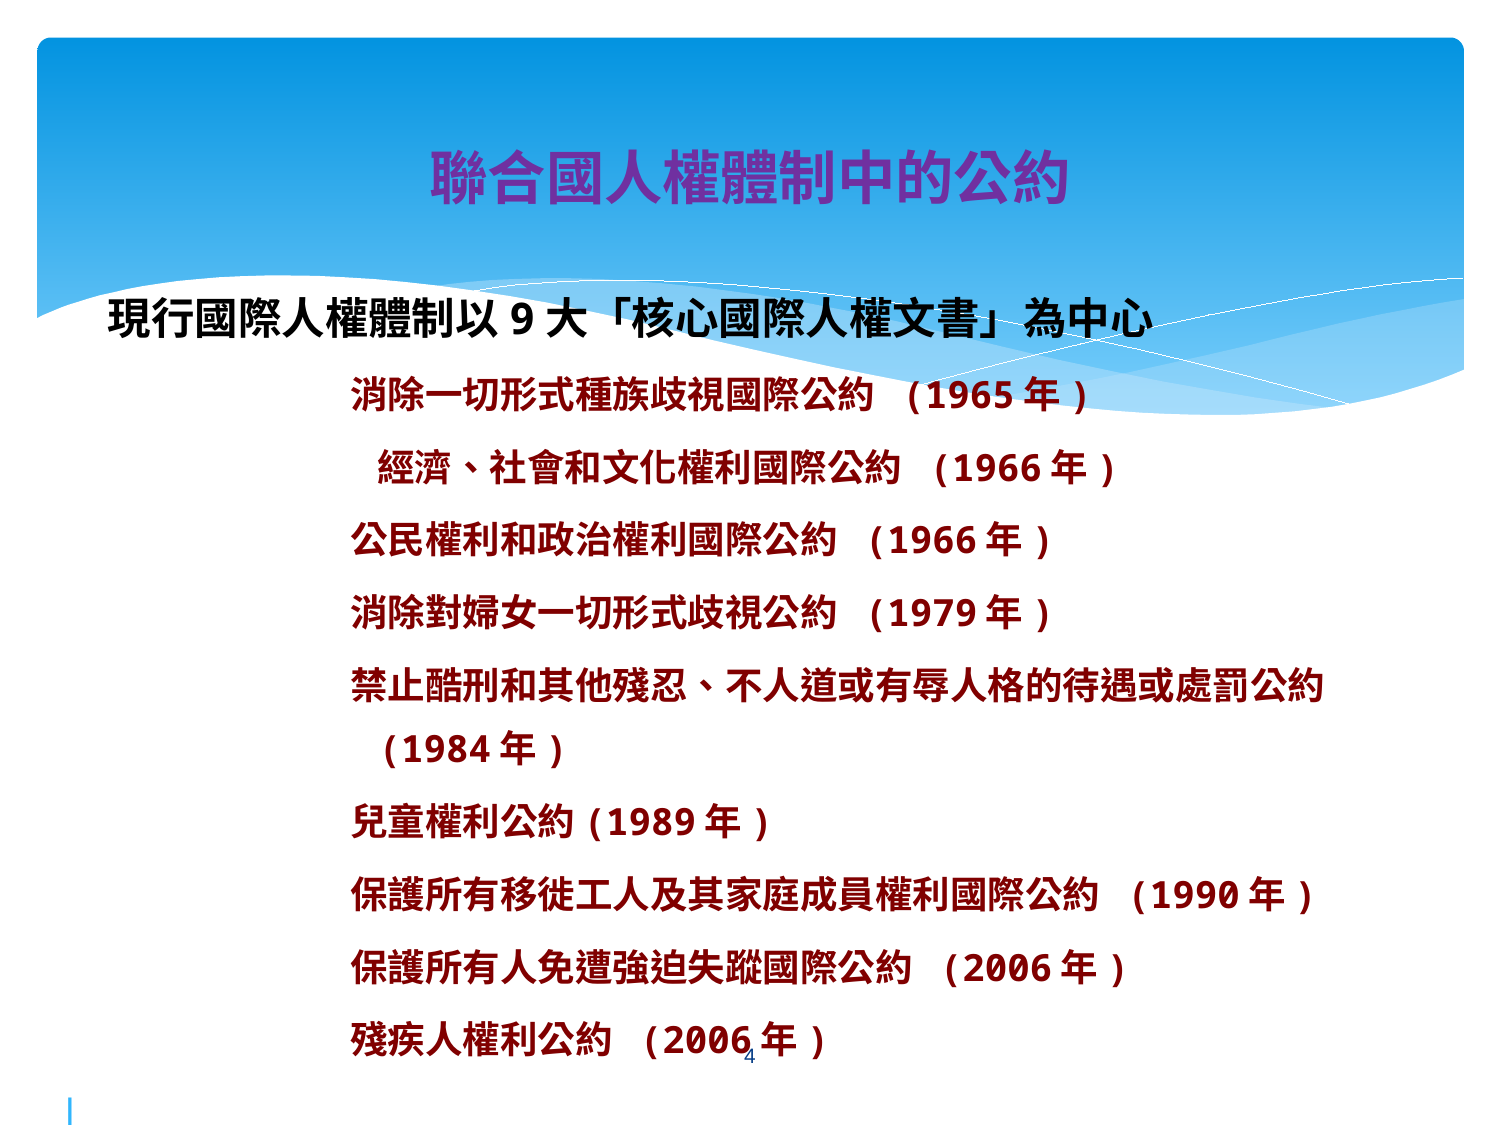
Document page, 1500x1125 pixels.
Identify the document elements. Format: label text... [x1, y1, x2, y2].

text_box 4 [654, 1025, 846, 1086]
list 現行國際人權體制以9大「核心國際人權文書」為中心 消除一切形式種族歧視國際公約 (1965年) 經濟、社會和文化權利國際公約 (1966年) 公民權利和政治權利國際公約 (1966年) 消除對婦女一切形式歧視公約 (1979年) 禁止酷刑和其他殘忍、不人道或有辱人格的待遇或處罰公約 (1984年) 兒童權利公約(1989年) 保護所有移徙工人及其家庭成員權利國際公約 (1990年) 保護所有人免遭強迫失蹤國際公約 (2006年) 殘疾人權利公約 (2006年) [50, 262, 1451, 1071]
title 聯合國人權體制中的公約 [75, 55, 1426, 262]
